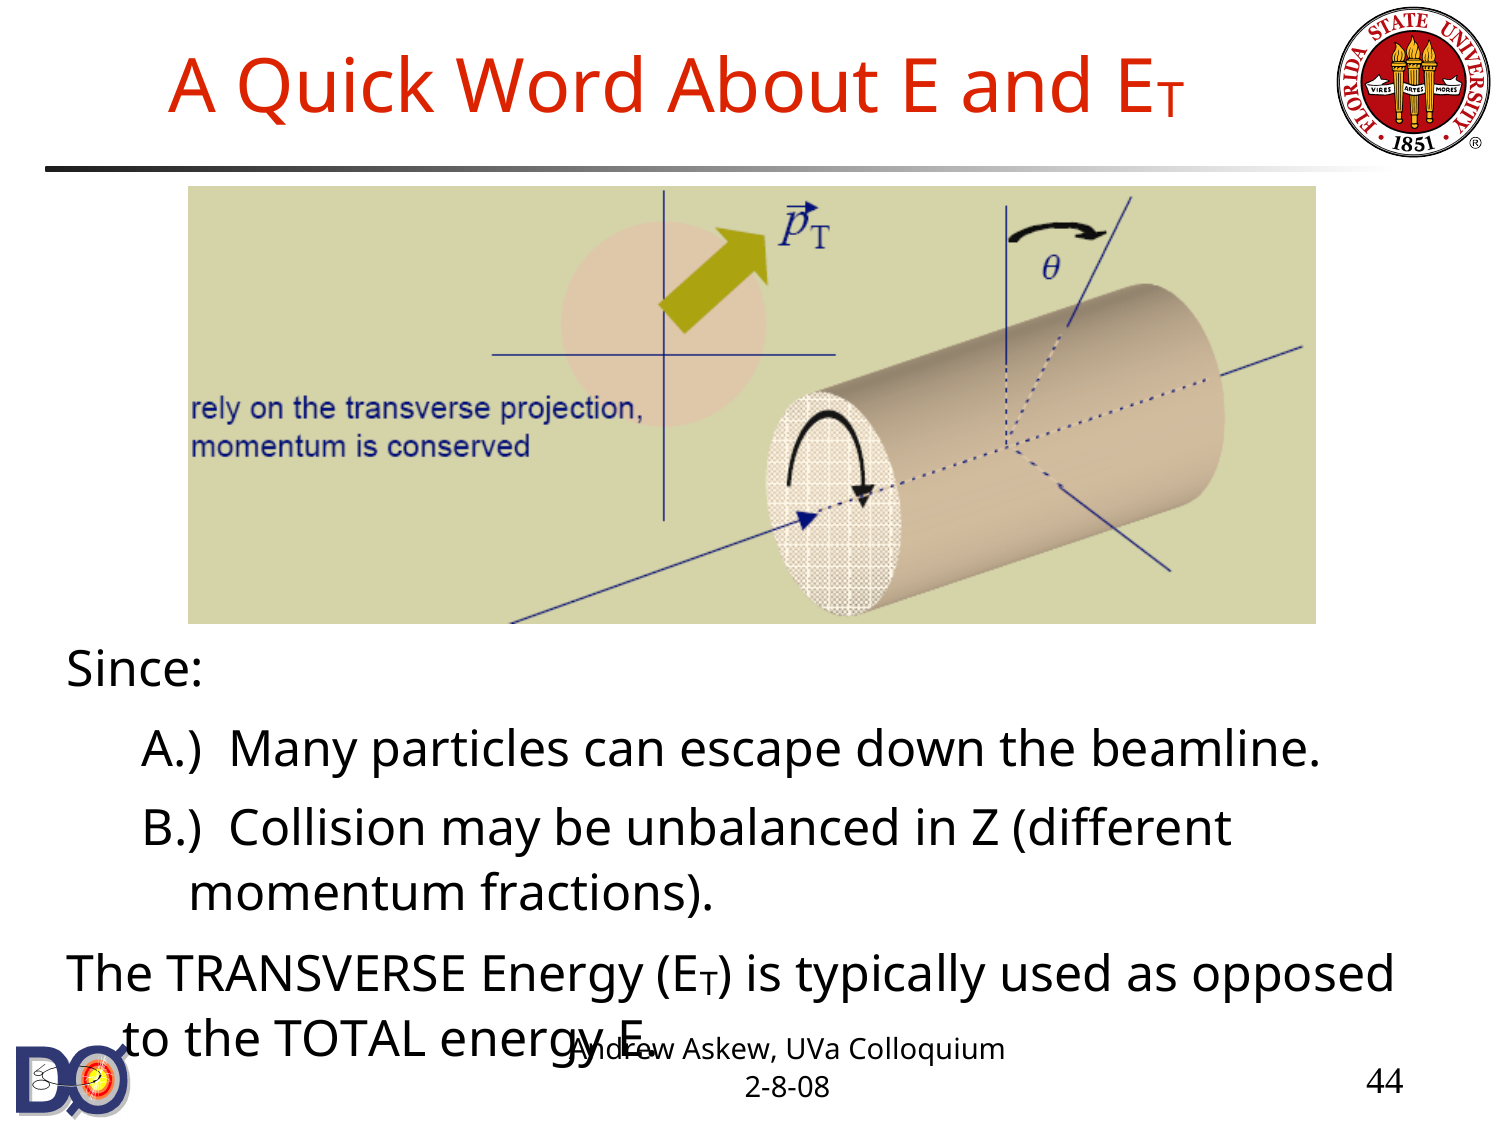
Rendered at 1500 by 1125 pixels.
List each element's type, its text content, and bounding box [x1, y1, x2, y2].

picture [1335, 5, 1492, 159]
picture [9, 1042, 134, 1122]
picture [188, 186, 1316, 624]
list Since: A.) Many particles can escape down the beamline. B.) Collision may be unbalanced in Z (different momentum fractions). The TRANSVERSE Energy (ET) is typically used as opposed to the TOTAL energy E. [66, 635, 1425, 1021]
title A Quick Word About E and ET [168, 29, 1313, 137]
